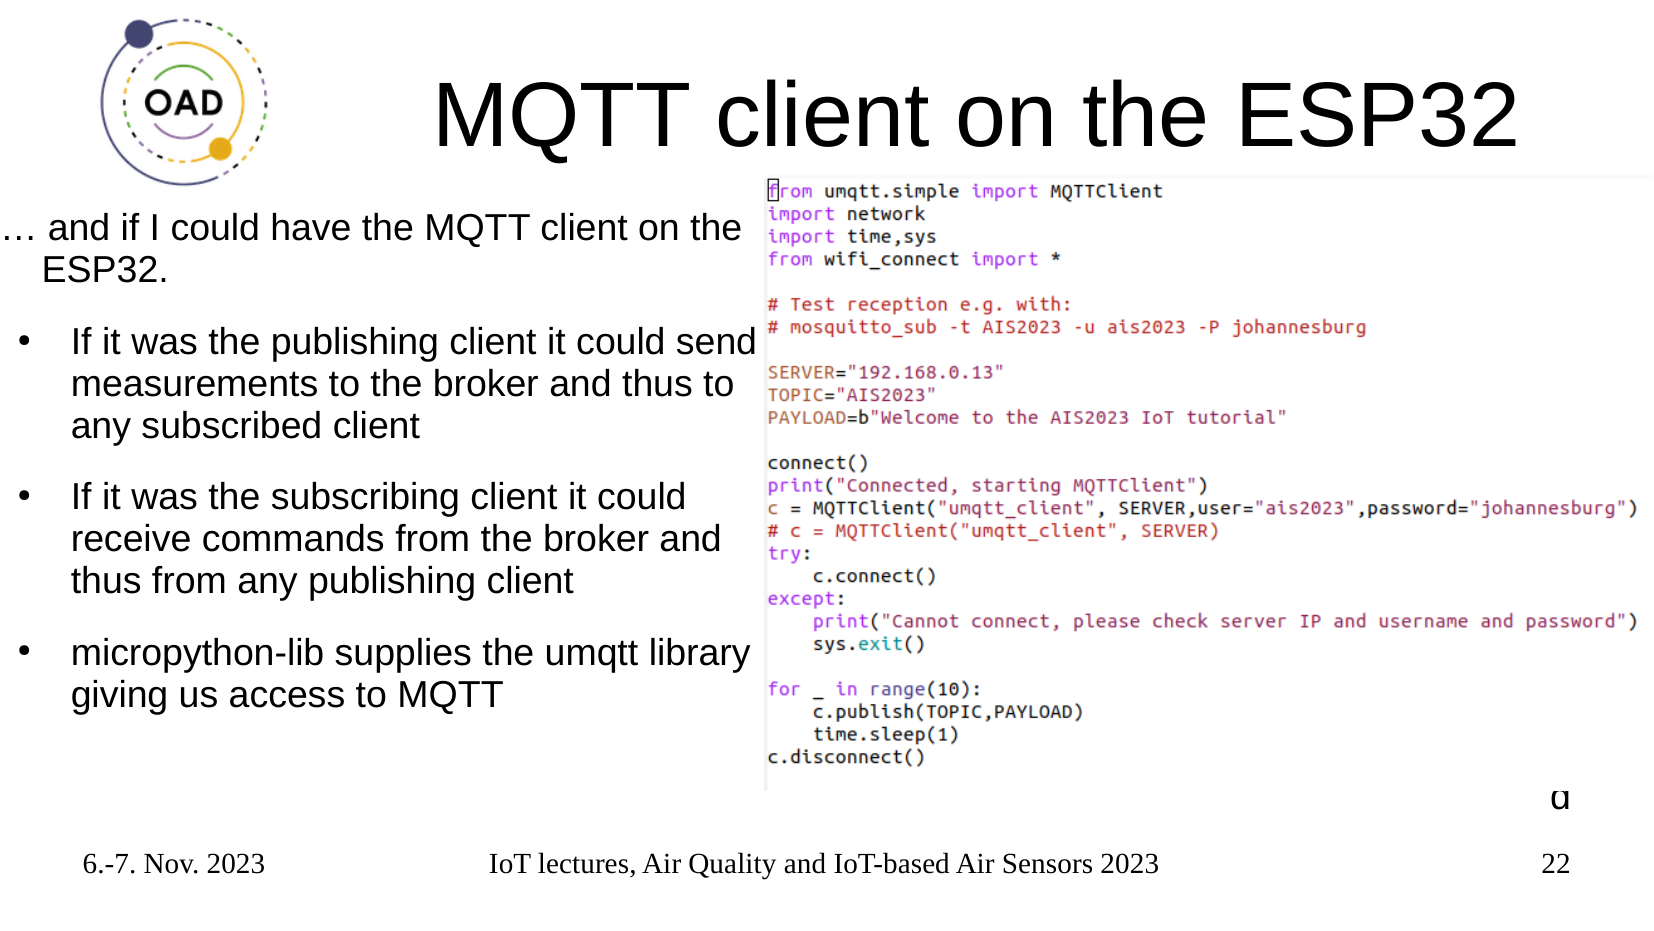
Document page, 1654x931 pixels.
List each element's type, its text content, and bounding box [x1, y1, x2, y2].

picture [764, 175, 1654, 791]
list … and if I could have the MQTT client on the ESP32. If it was the publishing client it could send measurements to the broker and thus to any subscribed client If it was the subscribing client it could receive commands from the broker and thus from any publishing client micropython-lib supplies the umqtt library giving us access to MQTT [0, 206, 764, 747]
title MQTT client on the ESP32 [354, 37, 1601, 193]
text_box d [1535, 791, 1595, 825]
picture [59, 4, 303, 206]
